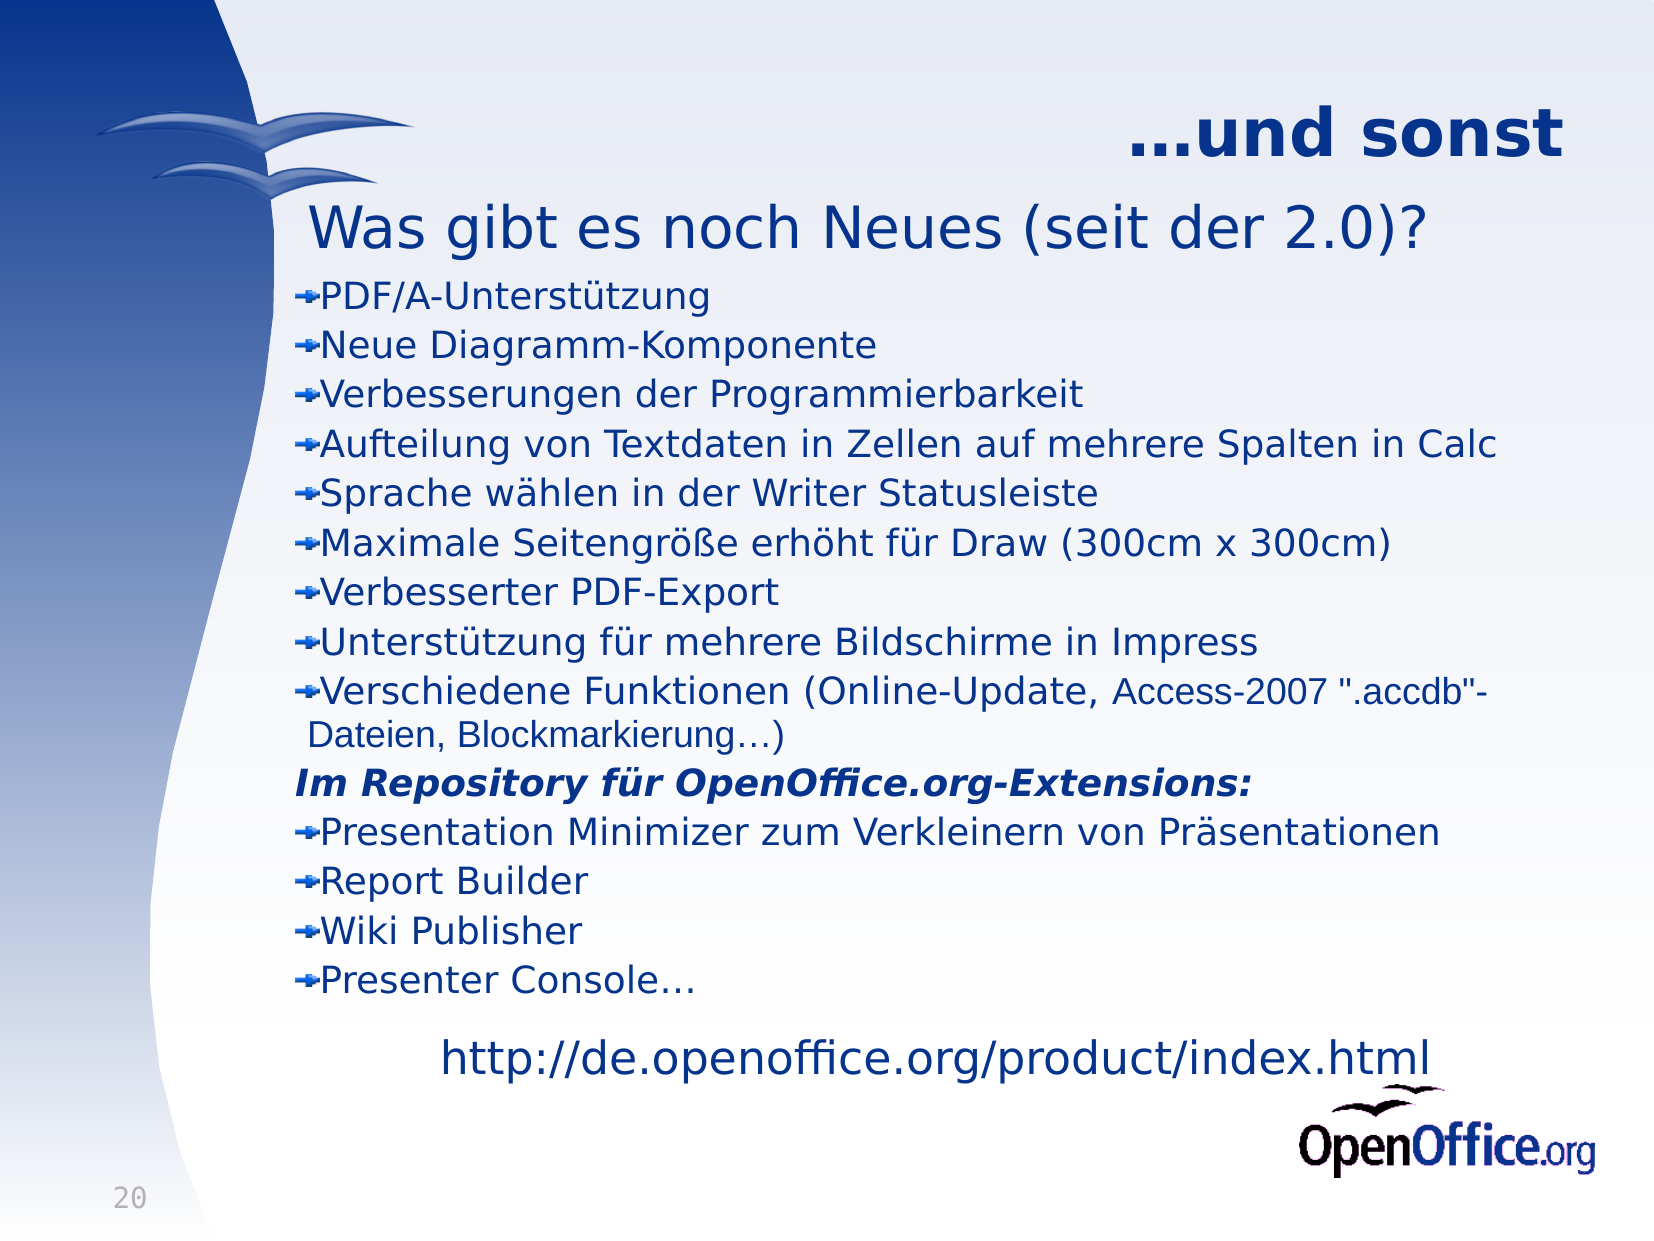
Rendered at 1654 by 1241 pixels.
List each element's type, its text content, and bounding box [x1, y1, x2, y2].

picture [1565, 1084, 1595, 1178]
picture [152, 161, 379, 201]
picture [95, 100, 416, 162]
title …und sonst [436, 88, 1565, 178]
list Was gibt es noch Neues (seit der 2.0)? PDF/A-Unterstützung Neue Diagramm-Komponente Verbesserungen der Programmierbarkeit Aufteilung von Textdaten in Zellen auf mehrere Spalten in Calc Sprache wählen in der Writer Statusleiste Maximale Seitengröße erhöht für Draw (300cm x 300cm) Verbesserter PDF-Export Unterstützung für mehrere Bildschirme in Impress Verschiedene Funktionen (Online-Update, Access-2007 ".accdb"-Dateien, Blockmarkierung…) Im Repository für OpenOffice.org-Extensions: Presentation Minimizer zum Verkleinern von Präsentationen Report Builder Wiki Publisher Presenter Console… http://de.openoffice.org/product/index.html [295, 194, 1565, 1190]
